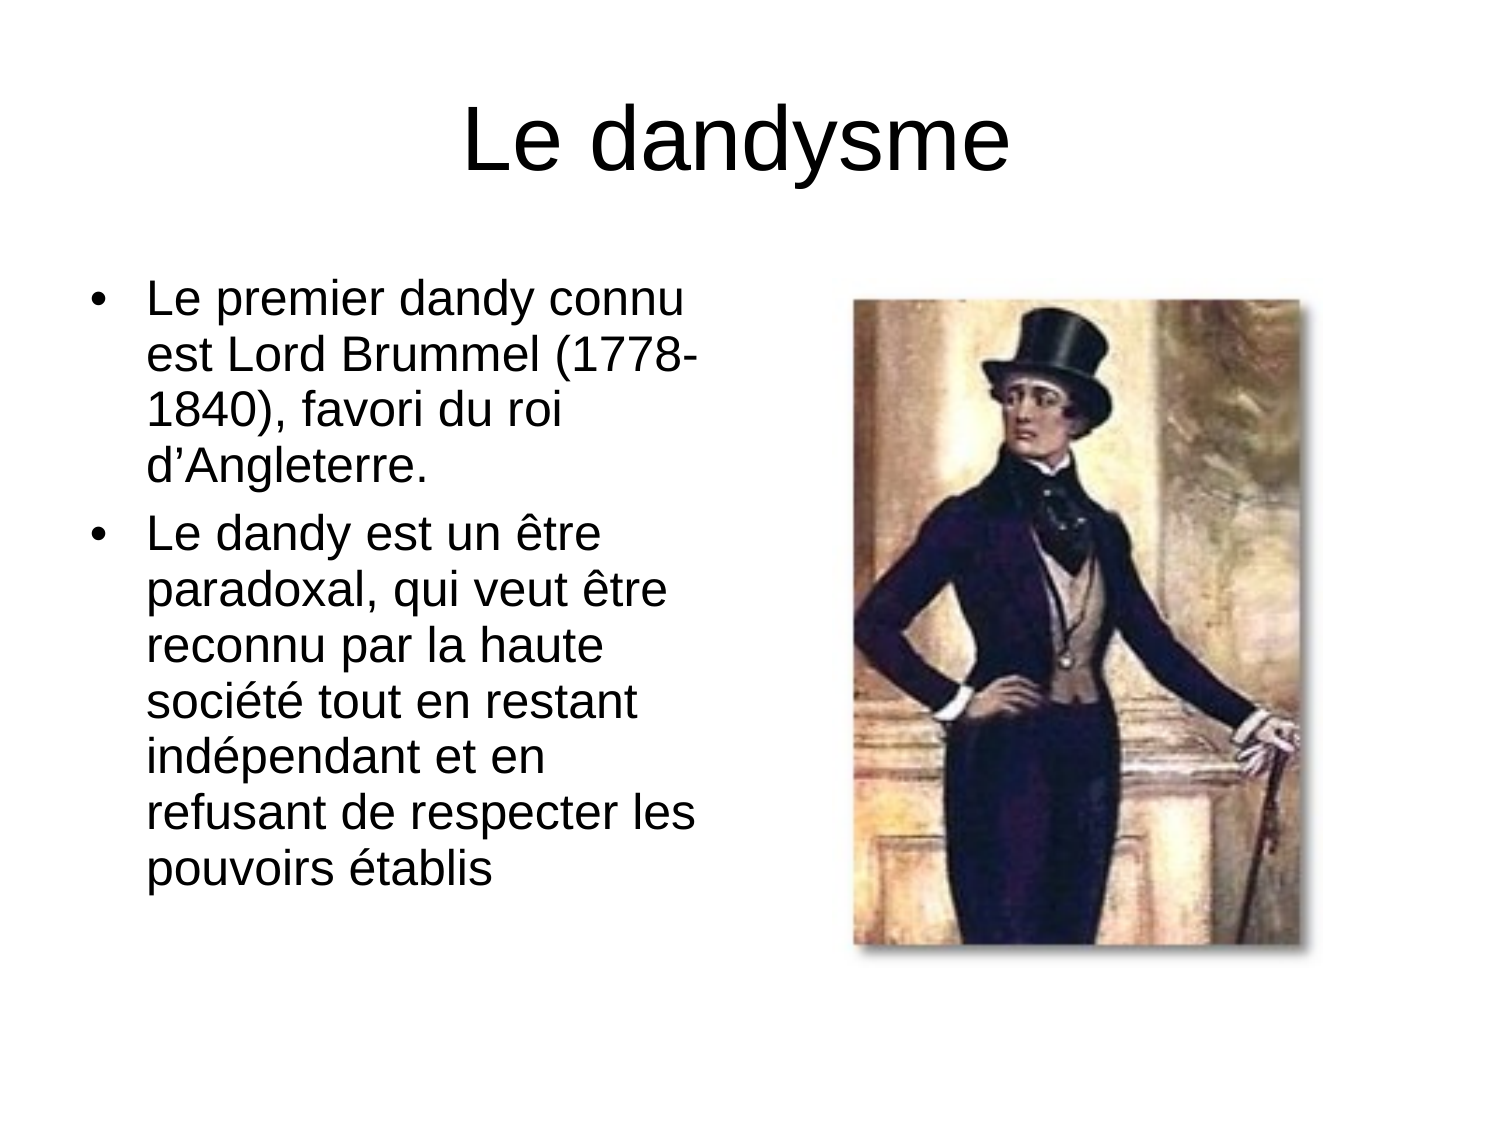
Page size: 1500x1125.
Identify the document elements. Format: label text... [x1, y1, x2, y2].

picture [832, 278, 1323, 968]
title Le dandysme [75, 45, 1426, 233]
list Le premier dandy connu est Lord Brummel (1778-1840), favori du roi d’Angleterre. Le dandy est un être paradoxal, qui veut être reconnu par la haute société tout en restant indépendant et en refusant de respecter les pouvoirs établis [75, 262, 738, 1006]
